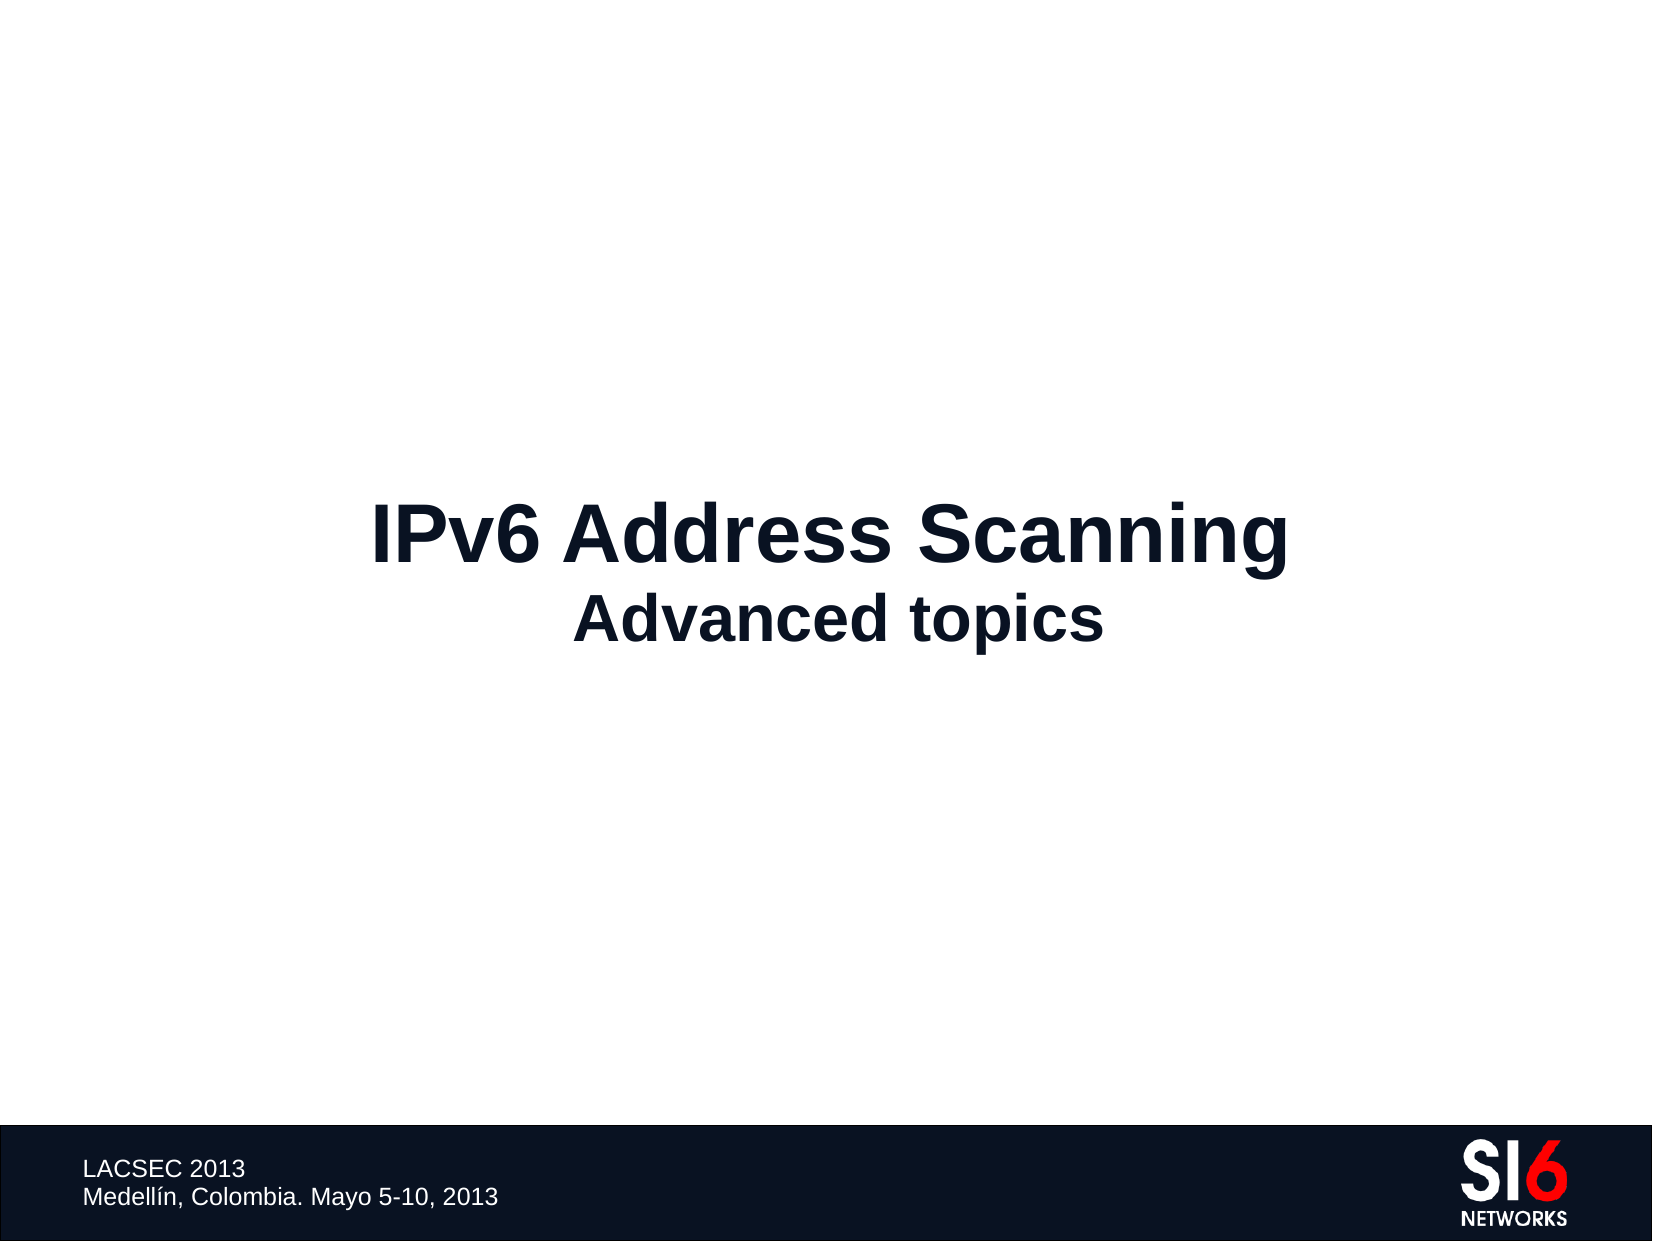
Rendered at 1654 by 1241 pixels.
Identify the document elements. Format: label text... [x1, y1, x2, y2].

picture [1461, 1139, 1567, 1226]
title IPv6 Address Scanning Advanced topics [86, 467, 1576, 676]
